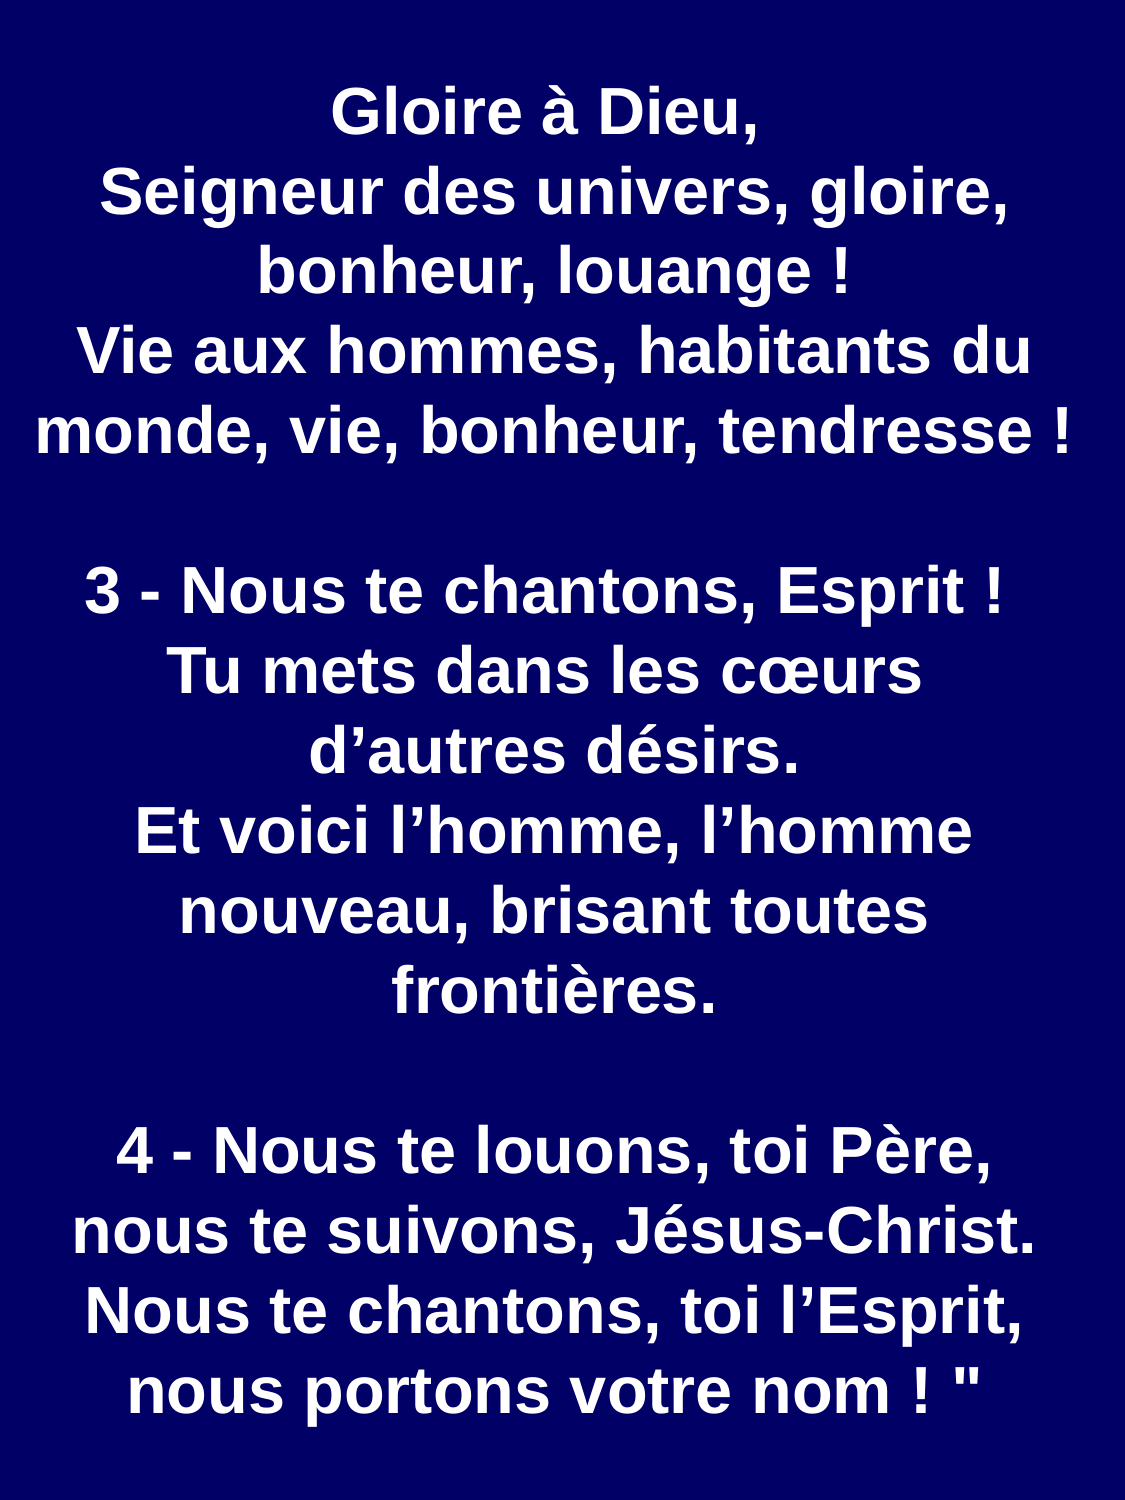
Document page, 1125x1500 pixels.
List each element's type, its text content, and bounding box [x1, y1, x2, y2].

text_box Gloire à Dieu, Seigneur des univers, gloire, bonheur, louange ! Vie aux hommes, habitants du monde, vie, bonheur, tendresse ! 3 - Nous te chantons, Esprit ! Tu mets dans les cœurs d’autres désirs. Et voici l’homme, l’homme nouveau, brisant toutes frontières. 4 - Nous te louons, toi Père, nous te suivons, Jésus-Christ. Nous te chantons, toi l’Esprit, nous portons votre nom ! " [11, 60, 1098, 1500]
